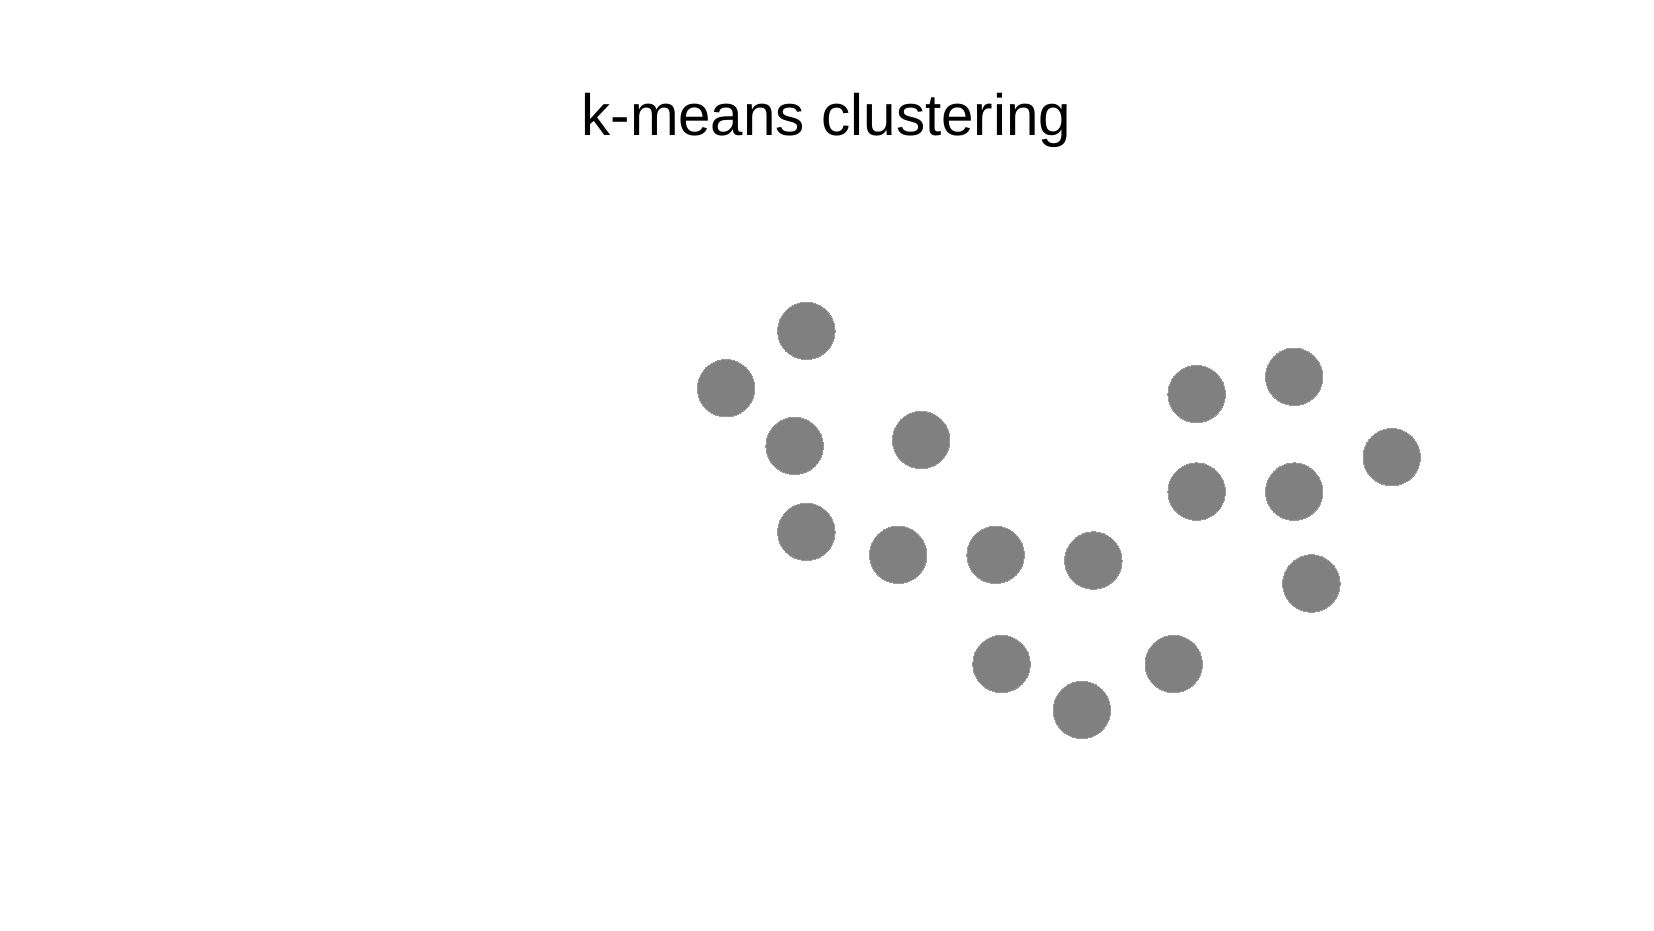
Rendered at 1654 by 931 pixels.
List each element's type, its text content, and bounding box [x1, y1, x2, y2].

text_box [972, 635, 1031, 693]
title k-means clustering [82, 37, 1571, 193]
text_box [892, 411, 950, 469]
text_box [1064, 531, 1123, 590]
text_box [966, 526, 1025, 584]
text_box [777, 302, 836, 360]
text_box [1053, 681, 1111, 739]
text_box [765, 417, 824, 475]
text_box [1167, 462, 1226, 521]
text_box [1363, 428, 1421, 486]
text_box [1282, 554, 1341, 613]
text_box [1265, 462, 1323, 521]
text_box [869, 526, 927, 584]
text_box [777, 503, 836, 561]
text_box [1265, 348, 1323, 406]
text_box [1167, 365, 1226, 423]
text_box [1145, 635, 1203, 693]
text_box [697, 359, 755, 417]
